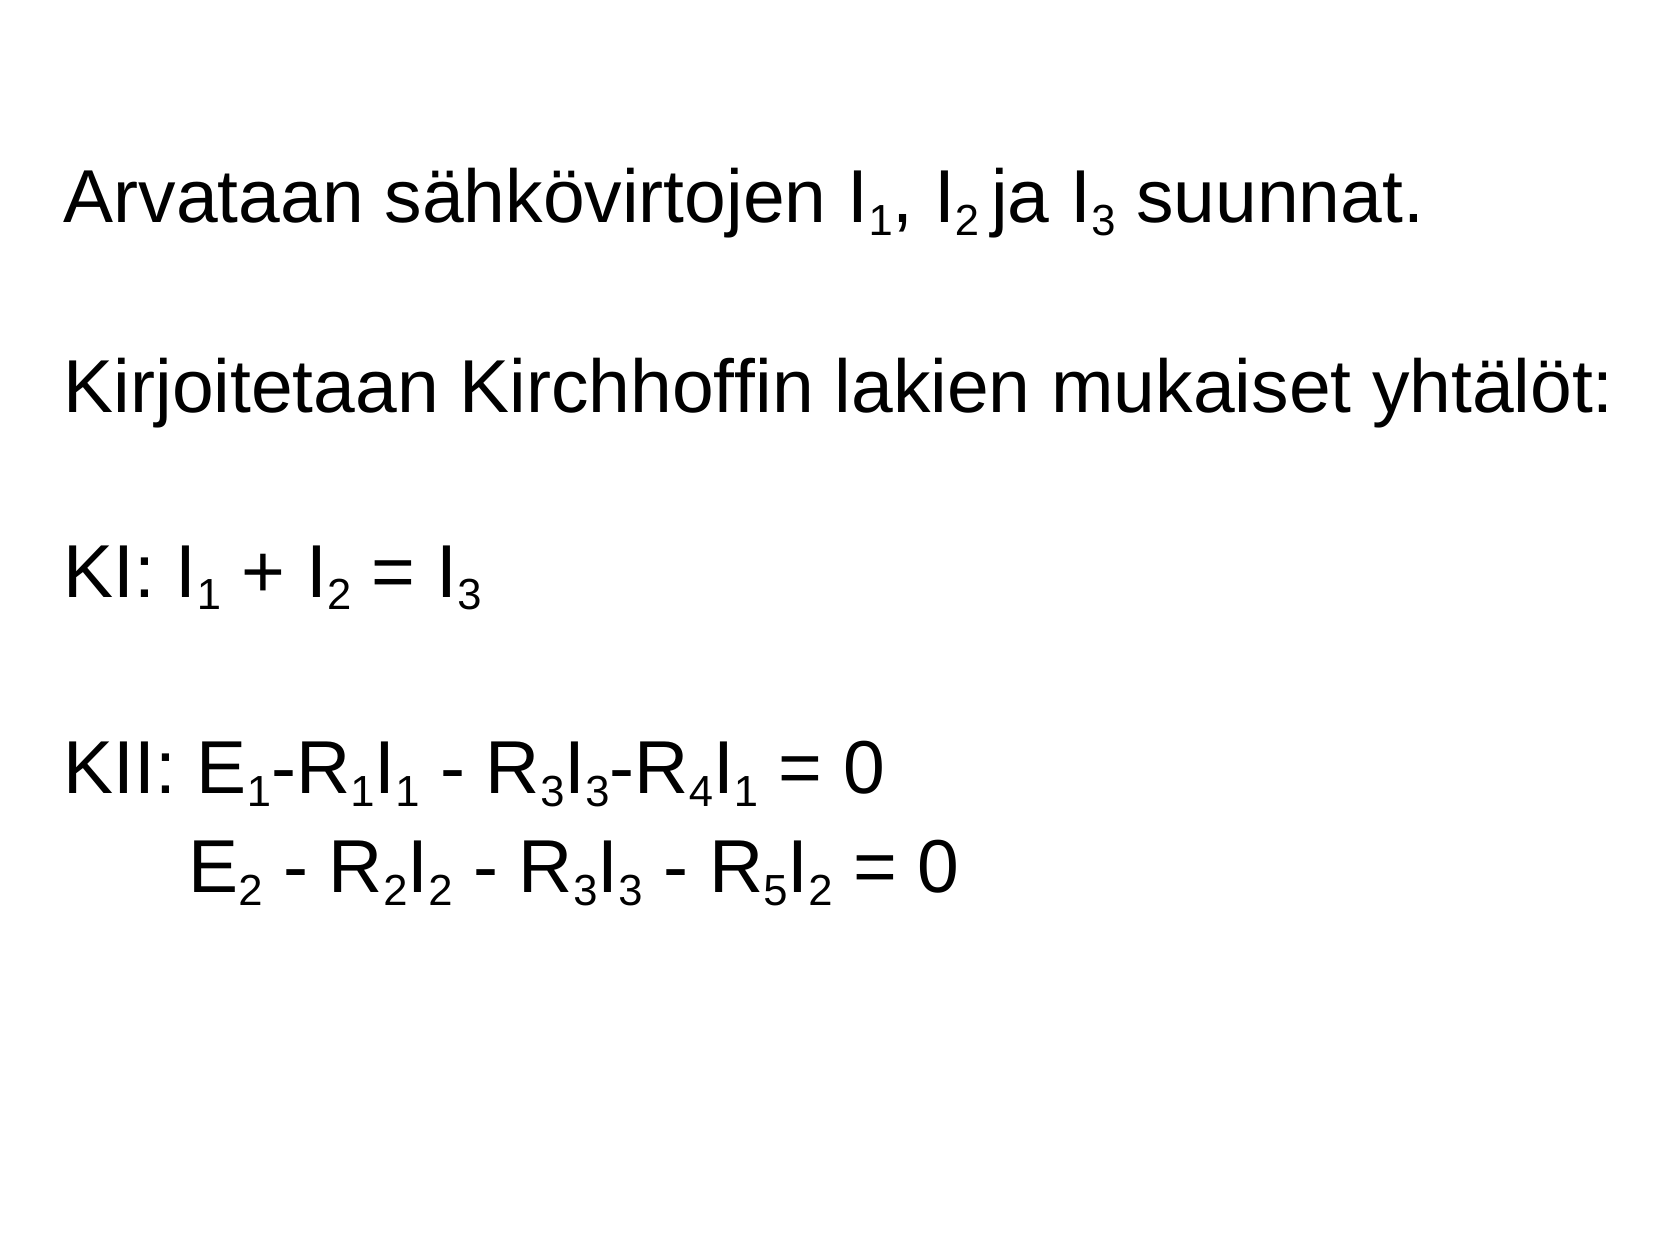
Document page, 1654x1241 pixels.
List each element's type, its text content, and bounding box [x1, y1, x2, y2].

text_box Arvataan sähkövirtojen I1, I2 ja I3 suunnat. Kirjoitetaan Kirchhoffin lakien mukaiset yhtälöt: KI: I1 + I2 = I3 KII: E1-R1I1 - R3I3-R4I1 = 0 E2 - R2I2 - R3I3 - R5I2 = 0 [49, 140, 1630, 922]
